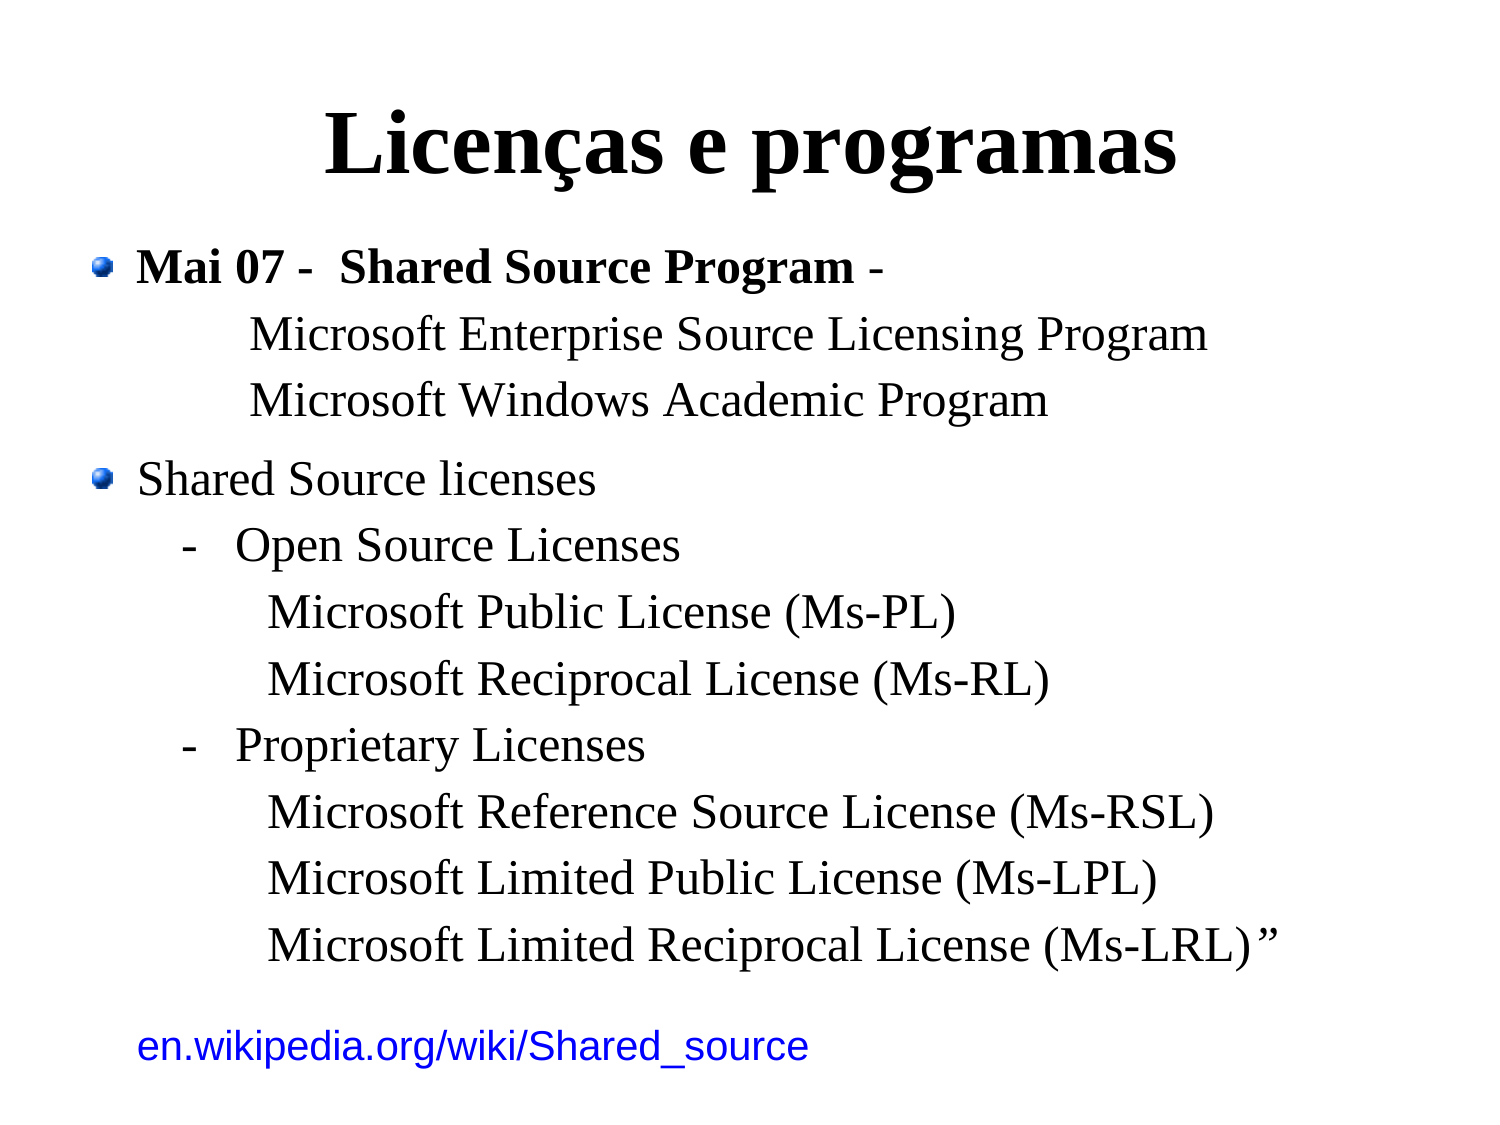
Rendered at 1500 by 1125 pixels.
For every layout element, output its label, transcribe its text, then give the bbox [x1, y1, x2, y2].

title Licenças e programas [87, 62, 1416, 220]
text_box Mai 07 - Shared Source Program - Microsoft Enterprise Source Licensing Program Microsoft Windows Academic Program Shared Source licenses - Open Source Licenses Microsoft Public License (Ms-PL) Microsoft Reciprocal License (Ms-RL) - Proprietary Licenses Microsoft Reference Source License (Ms-RSL) Microsoft Limited Public License (Ms-LPL) Microsoft Limited Reciprocal License (Ms-LRL)” en.wikipedia.org/wiki/Shared_source [77, 220, 1421, 1087]
